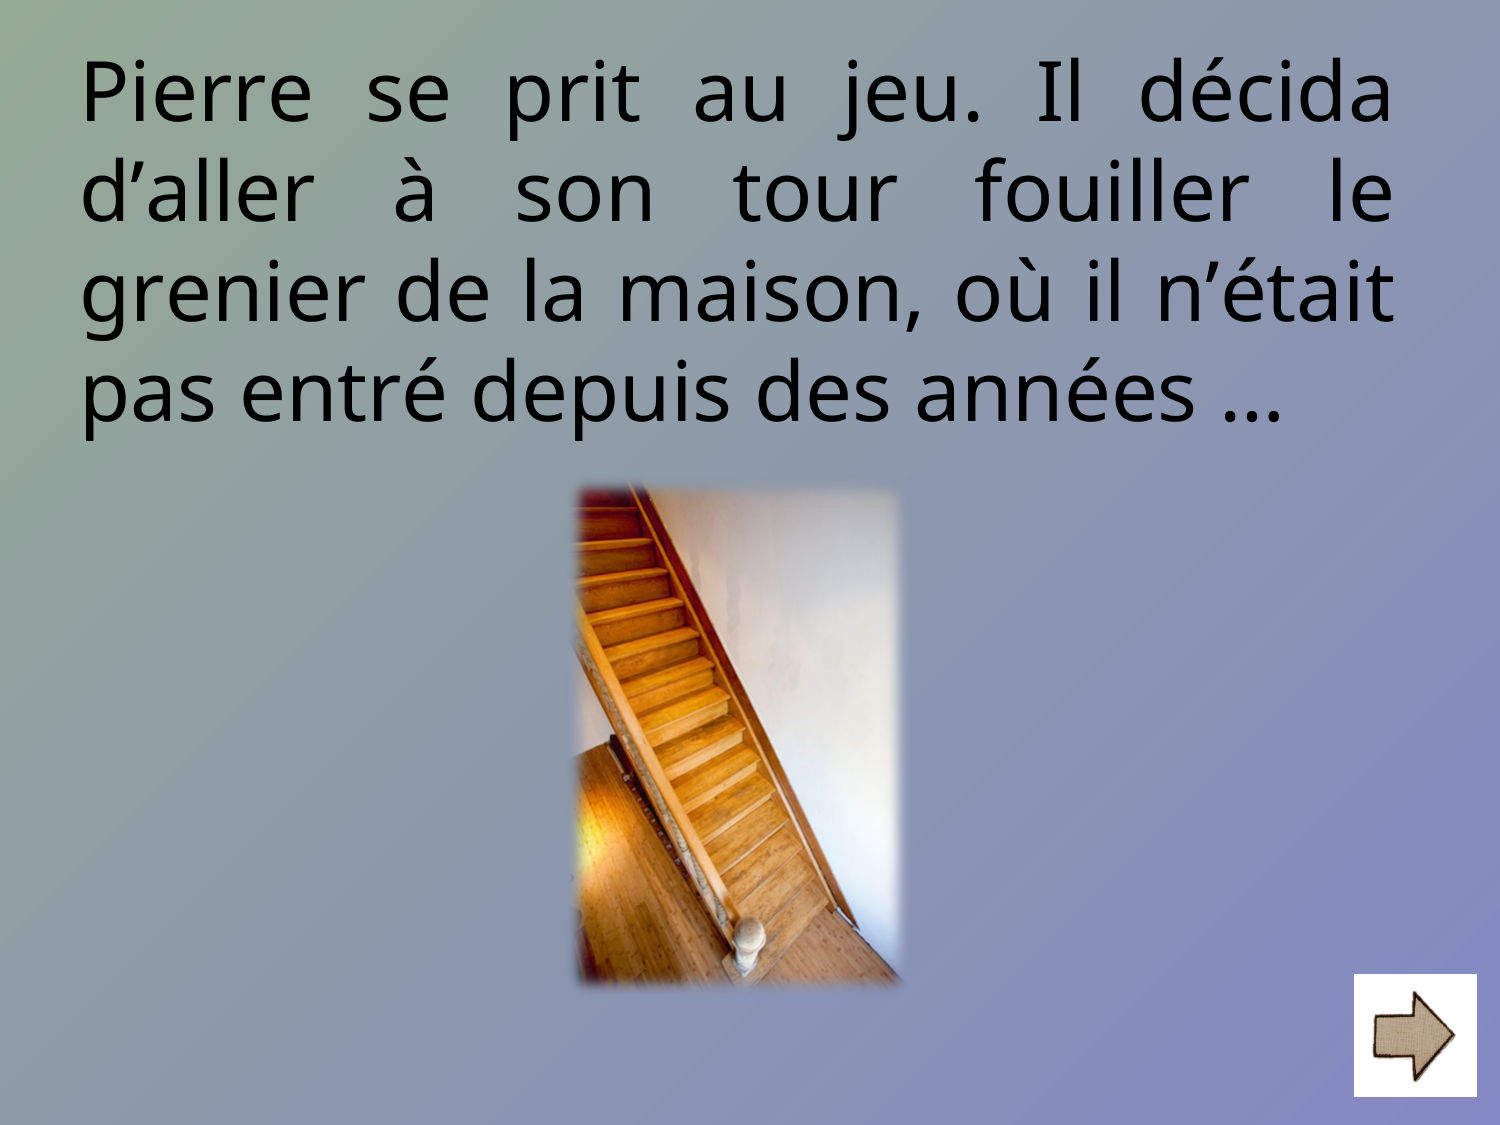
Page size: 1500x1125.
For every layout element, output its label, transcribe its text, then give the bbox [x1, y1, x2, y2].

picture [1354, 974, 1477, 1097]
text_box Pierre se prit au jeu. Il décida d’aller à son tour fouiller le grenier de la maison, où il n’était pas entré depuis des années … [64, 30, 1412, 717]
picture [562, 472, 916, 1001]
